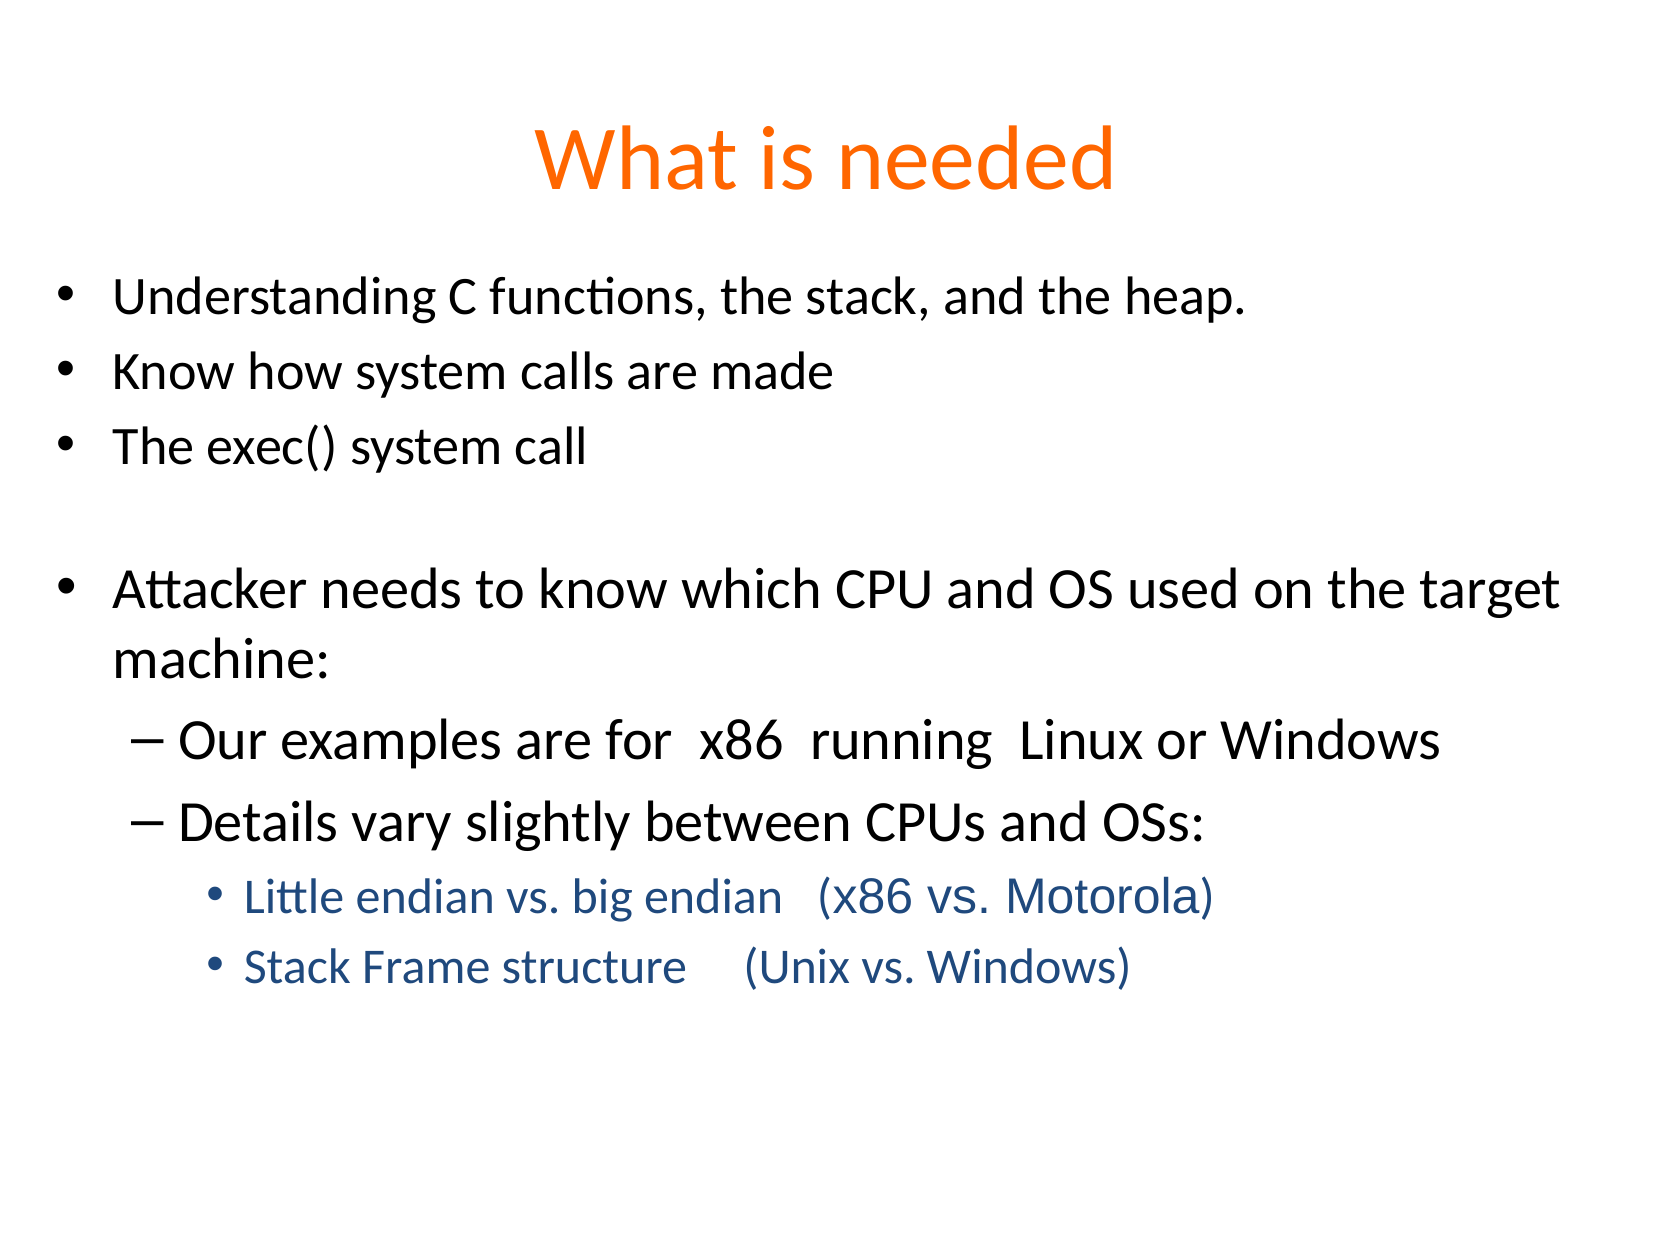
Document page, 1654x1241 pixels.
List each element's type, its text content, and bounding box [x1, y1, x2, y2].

list Understanding C functions, the stack, and the heap. Know how system calls are made The exec() system call Attacker needs to know which CPU and OS used on the target machine: Our examples are for x86 running Linux or Windows Details vary slightly between CPUs and OSs: Little endian vs. big endian (x86 vs. Motorola) Stack Frame structure (Unix vs. Windows) [41, 252, 1626, 1241]
title What is needed [82, 49, 1571, 252]
